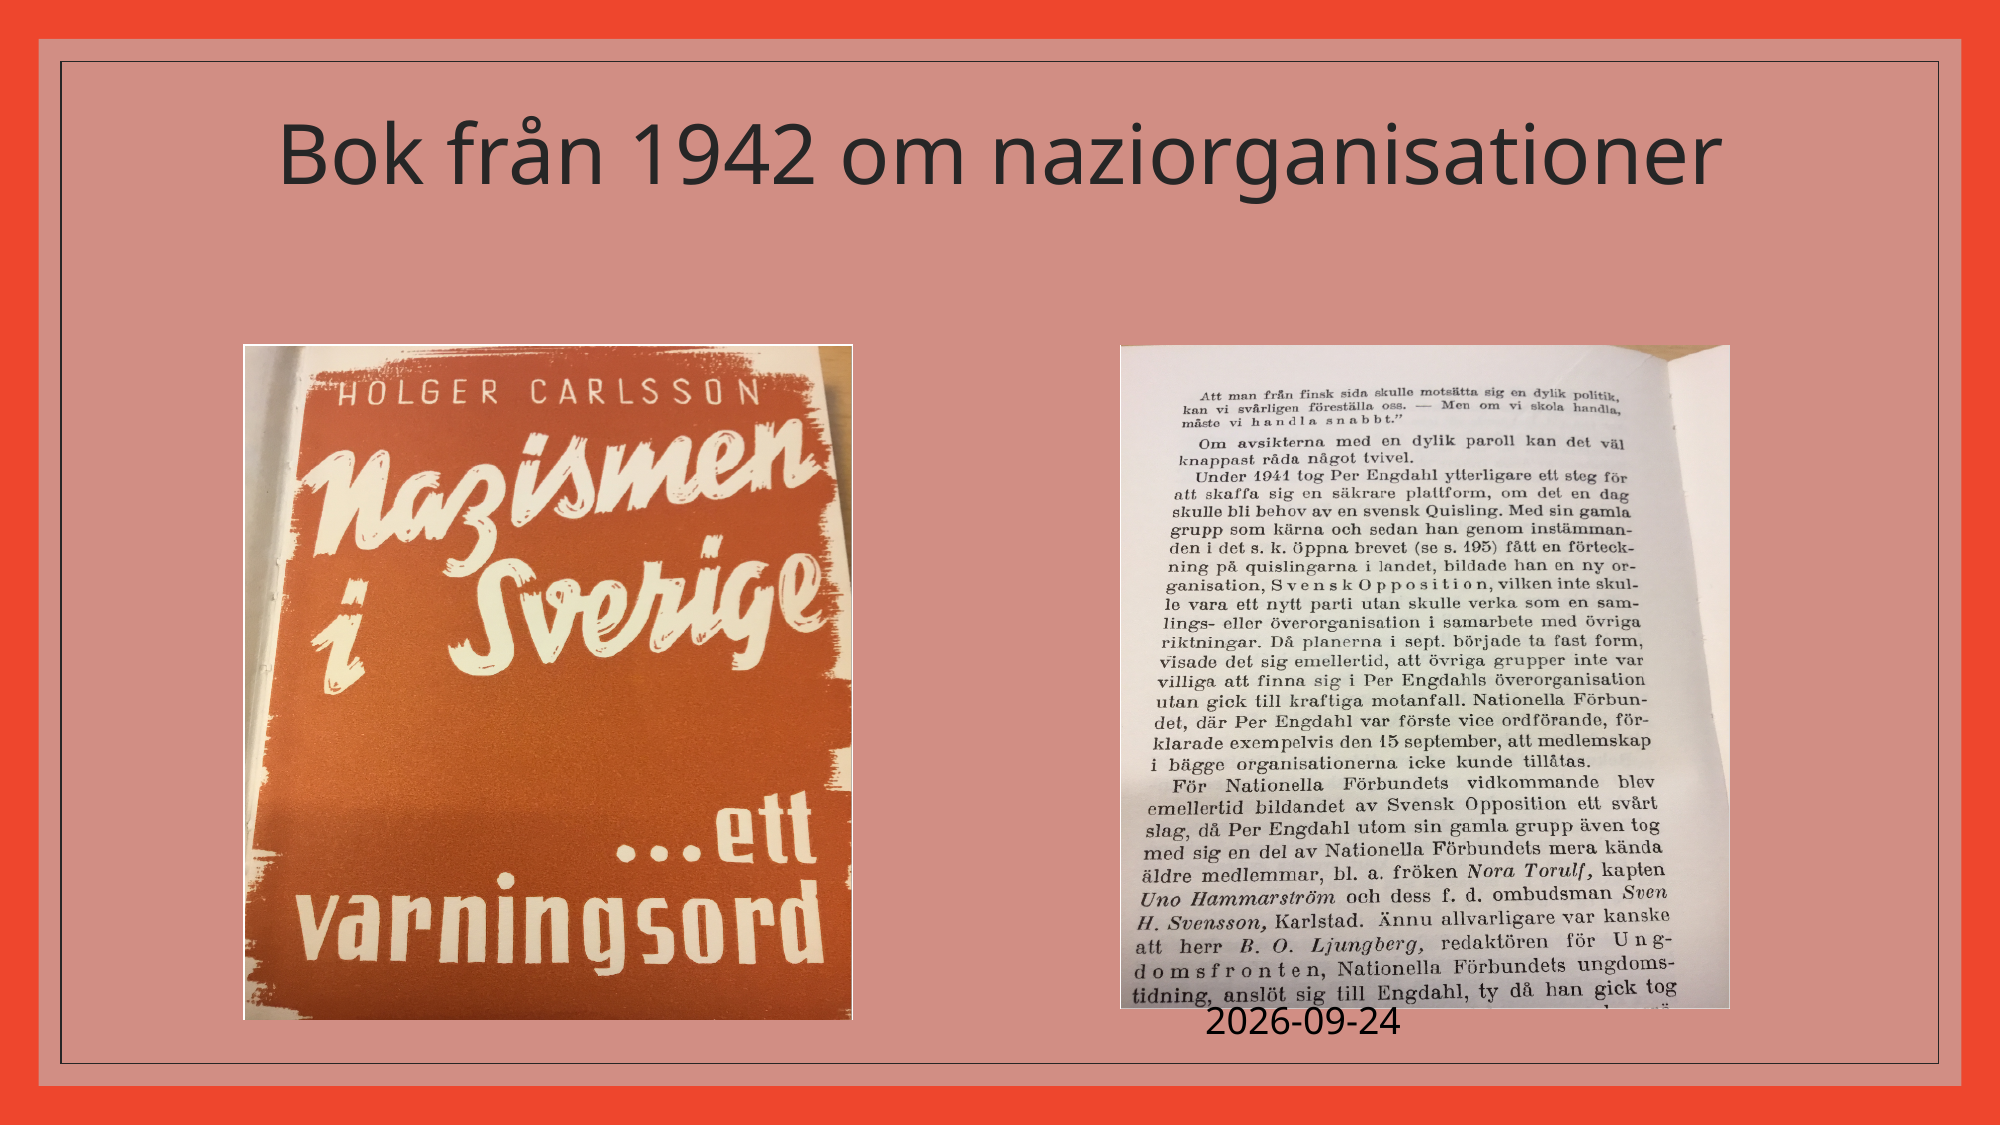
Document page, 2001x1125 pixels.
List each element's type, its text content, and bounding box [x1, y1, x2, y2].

slide_number 2020-10-11 [1190, 990, 1665, 1050]
picture [1120, 345, 1730, 1009]
picture [243, 344, 853, 1020]
title Bok från 1942 om naziorganisationer [174, 105, 1825, 331]
